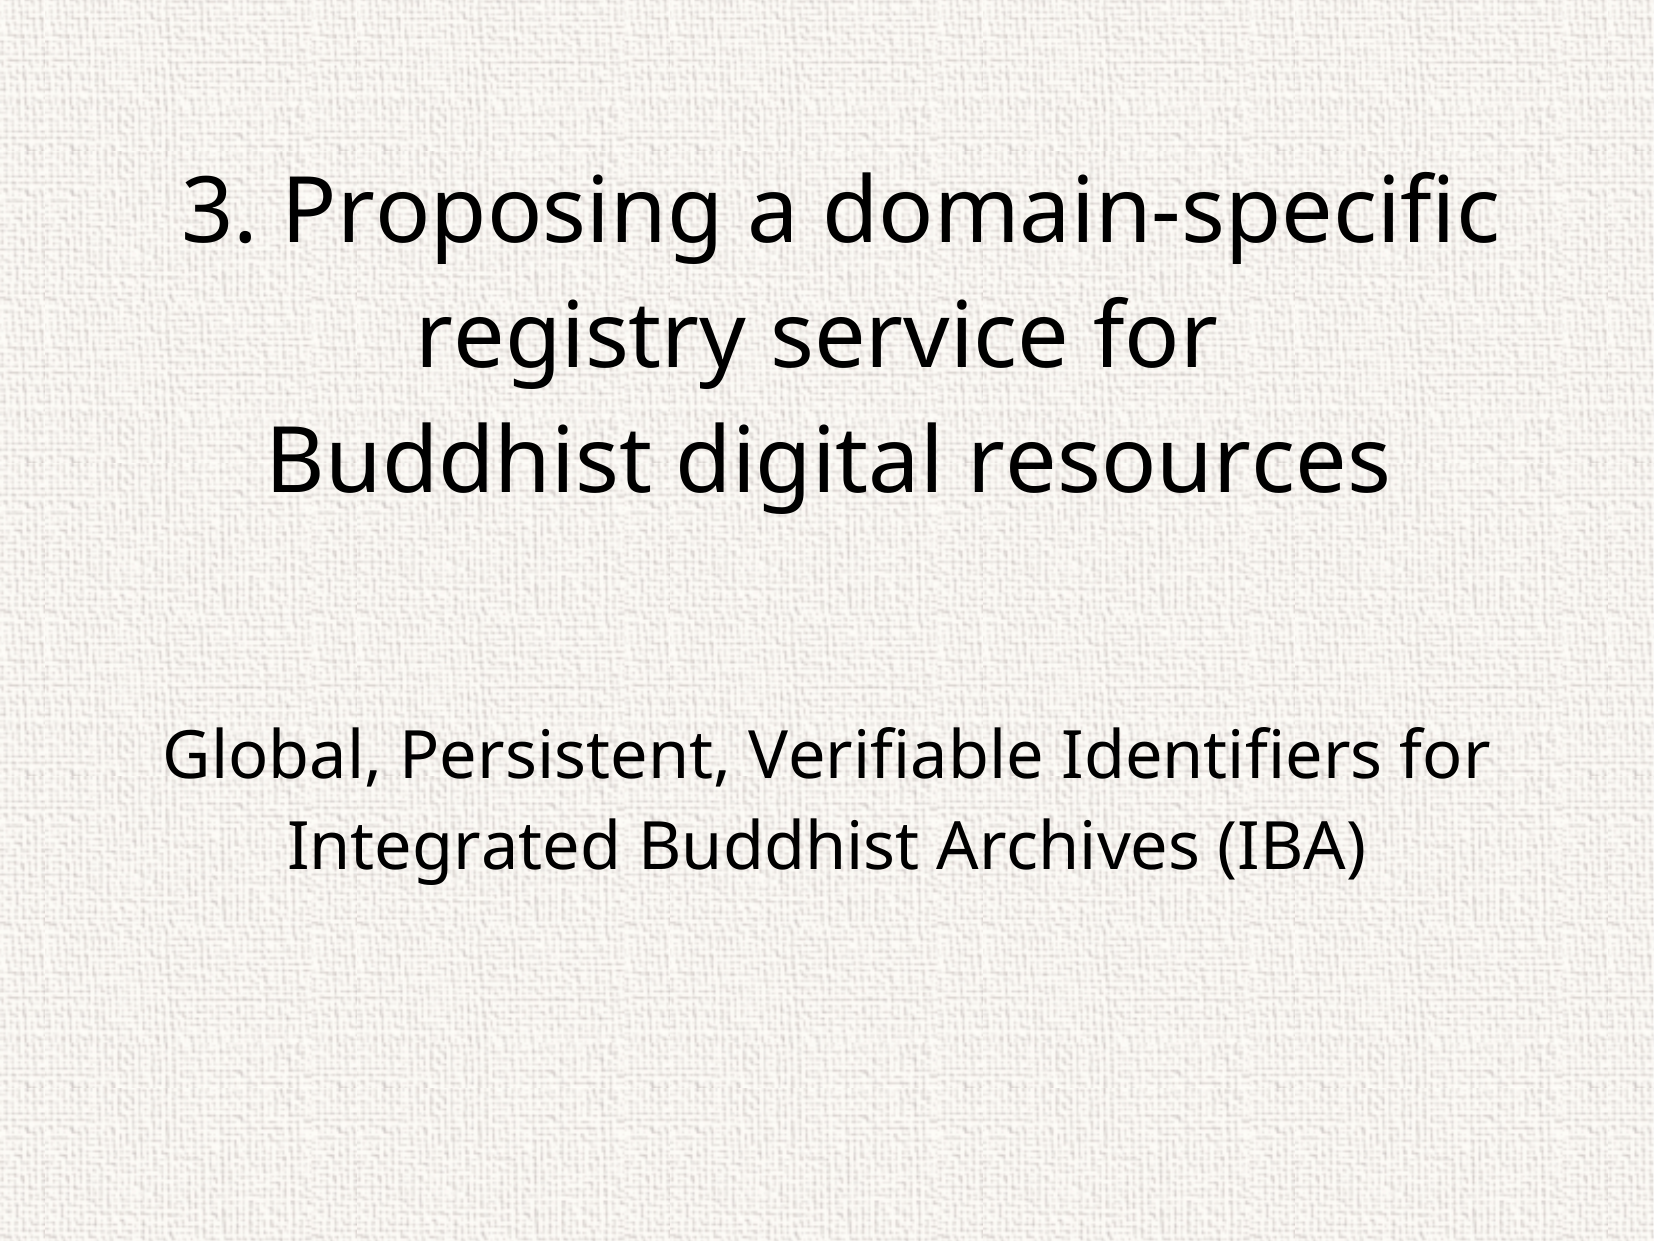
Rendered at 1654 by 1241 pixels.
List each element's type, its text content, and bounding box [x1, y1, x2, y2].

title 3. Proposing a domain-specific registry service for Buddhist digital resources [123, 147, 1536, 517]
subtitle Global, Persistent, Verifiable Identifiers for Integrated Buddhist Archives (IBA) [121, 561, 1534, 1127]
picture [0, 0, 1654, 1241]
